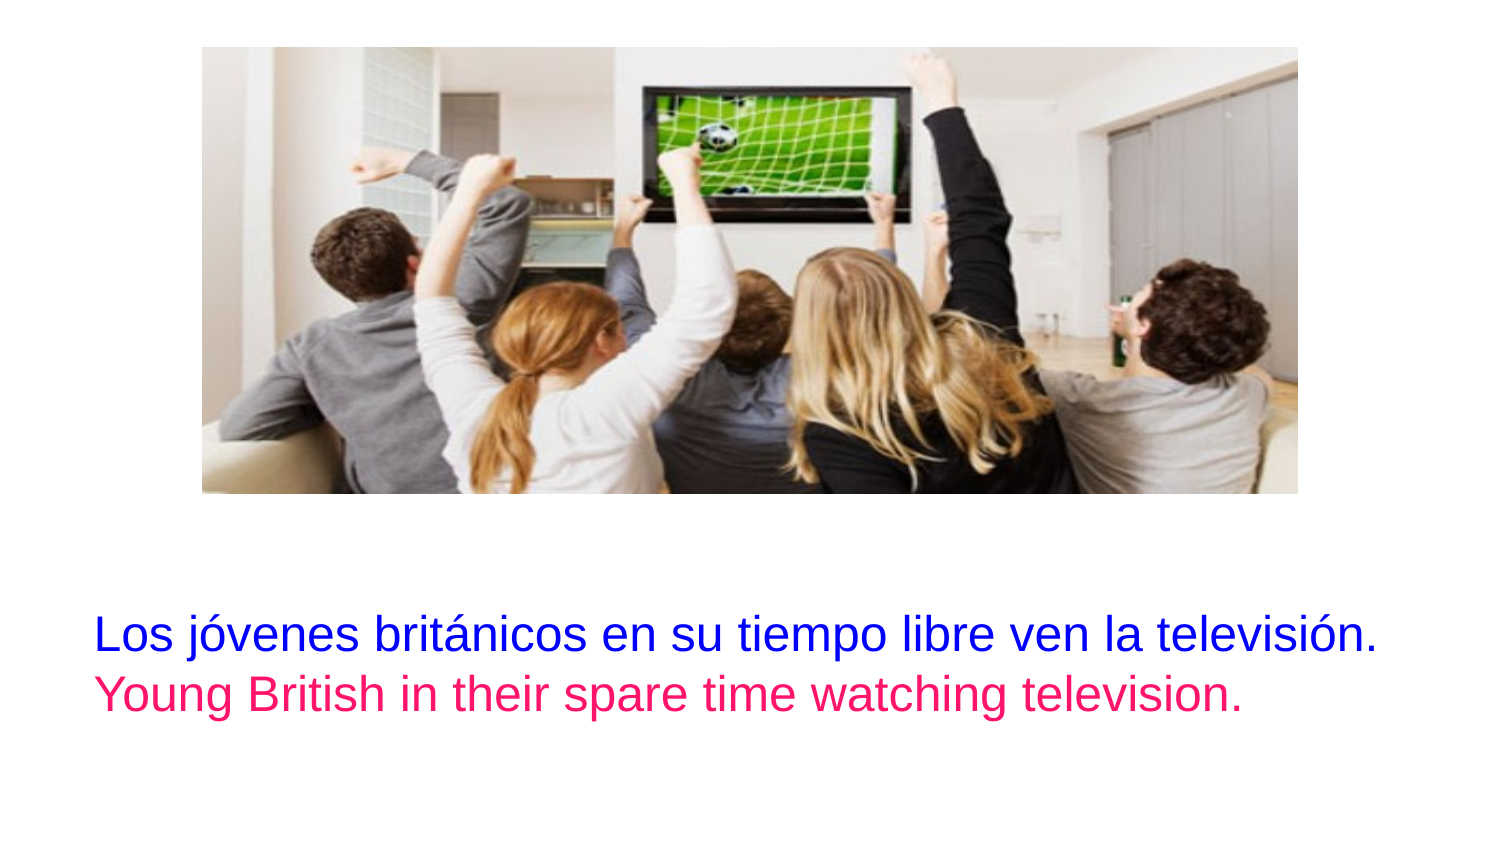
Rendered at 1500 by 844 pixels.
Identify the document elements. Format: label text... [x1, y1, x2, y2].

picture [202, 47, 1298, 494]
text_box Los jóvenes británicos en su tiempo libre ven la televisión. Young British in their spare time watching television. [78, 586, 1433, 746]
